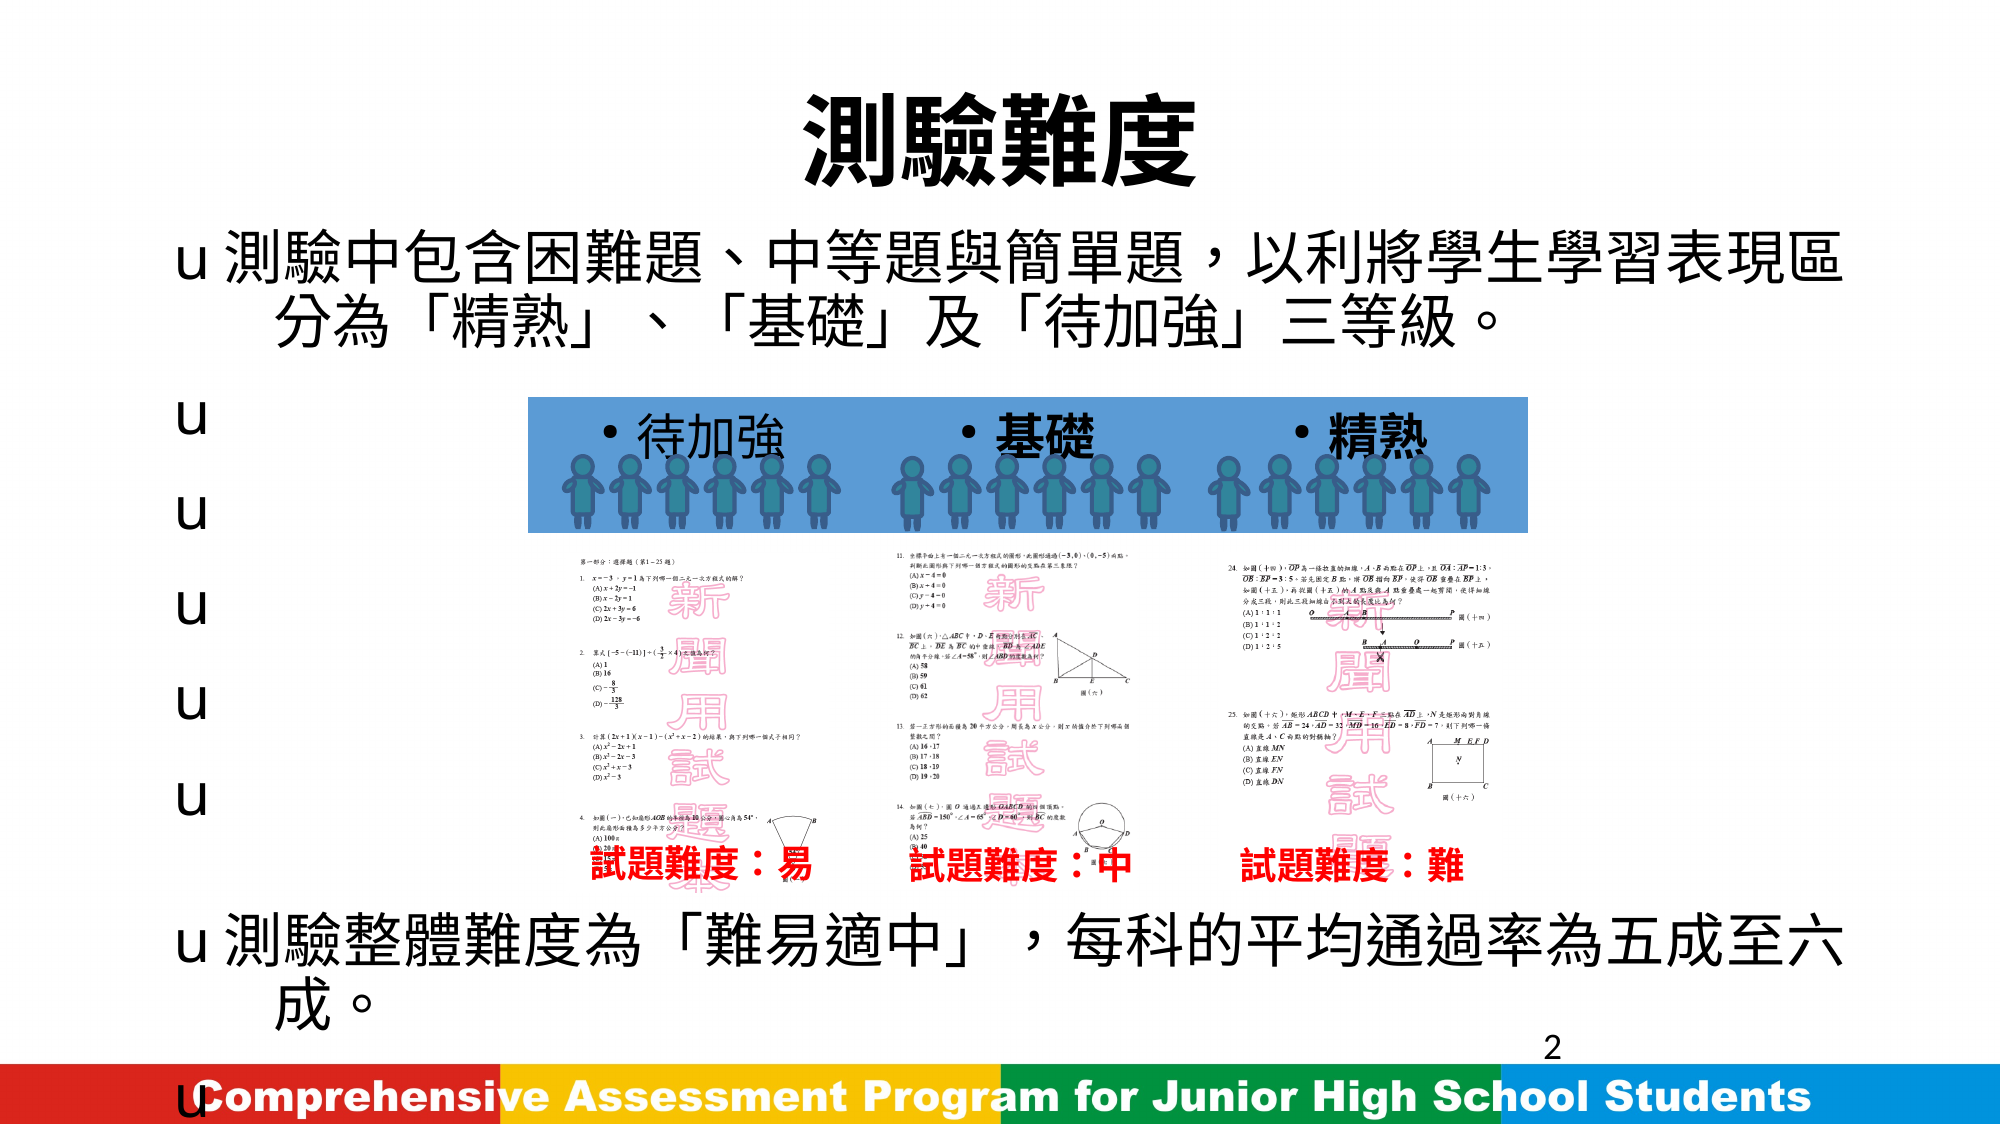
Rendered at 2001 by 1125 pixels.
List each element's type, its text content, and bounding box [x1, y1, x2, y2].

table_header 基礎 [1010, 441, 1030, 445]
text_box [1528, 1014, 1995, 1075]
text_box [658, 456, 697, 528]
list 測驗中包含困難題、中等題與簡單題，以利將學生學習表現區分為「精熟」、「基礎」及「待加強」三等級。 測驗整體難度為「難易適中」，每科的平均通過率為五成至六成。 [158, 220, 1863, 1056]
text_box [1261, 456, 1300, 528]
text_box [1209, 458, 1249, 530]
text_box [1130, 456, 1169, 528]
table_cell [861, 472, 1194, 533]
text_box 試題難度：易 [574, 832, 835, 893]
text_box [705, 456, 745, 528]
text_box [893, 458, 933, 530]
table_cell [528, 472, 861, 533]
text_box [1355, 456, 1394, 528]
table_header 基礎 [861, 397, 1194, 472]
table_header 精熟 [1194, 397, 1528, 472]
text_box [611, 456, 650, 528]
text_box [752, 456, 792, 528]
table_cell [1194, 472, 1528, 533]
table_header 待加強 [718, 423, 728, 451]
text_box [988, 456, 1027, 528]
text_box [1082, 456, 1122, 528]
table_header 待加強 [528, 397, 861, 472]
text_box 試題難度：中 [893, 834, 1154, 895]
text_box [1308, 456, 1347, 528]
text_box [1402, 456, 1442, 528]
text_box [1035, 456, 1075, 528]
table_header 基礎 [1054, 436, 1058, 448]
text_box [941, 456, 980, 528]
title 測驗難度 [99, 45, 1900, 233]
text_box [800, 456, 839, 528]
text_box 試題難度：難 [1224, 834, 1485, 895]
text_box [564, 456, 603, 528]
text_box [1450, 456, 1489, 528]
